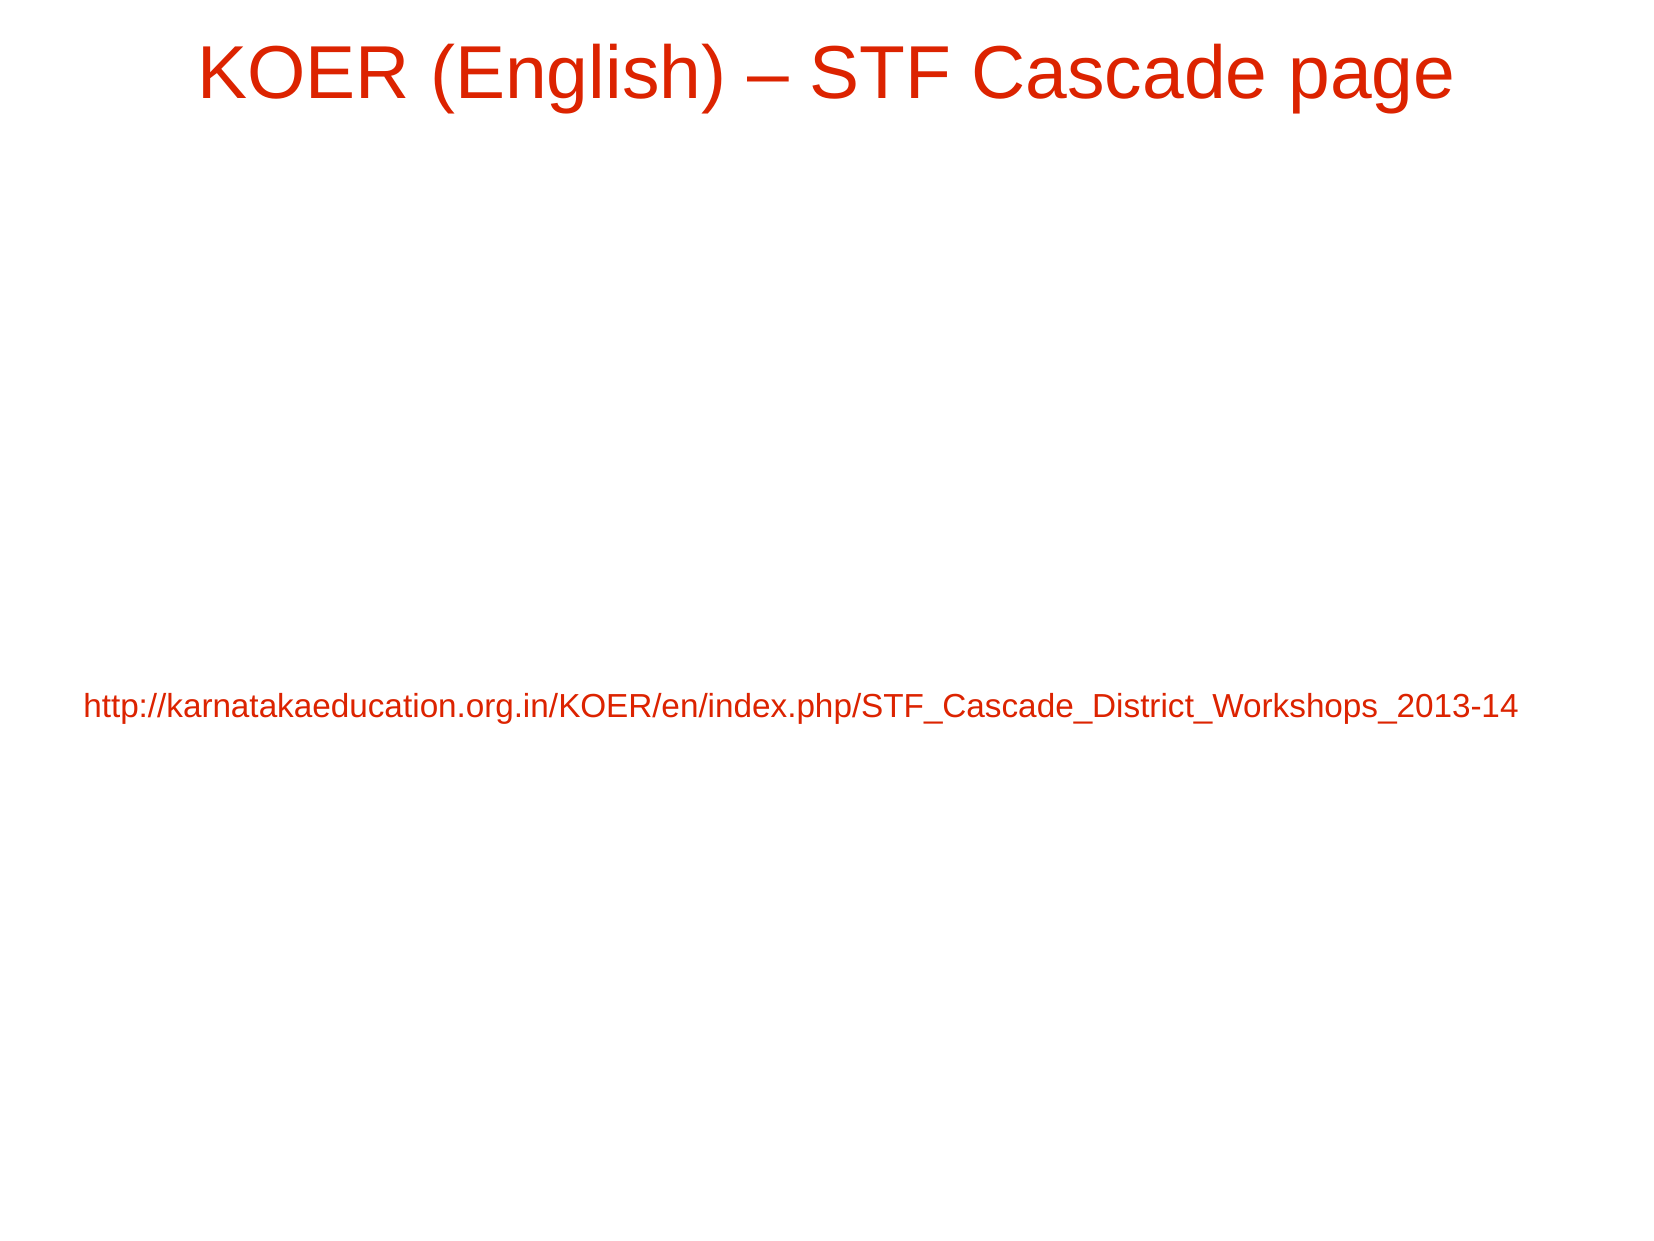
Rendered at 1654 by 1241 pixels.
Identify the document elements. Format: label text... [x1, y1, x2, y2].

text_box http://karnatakaeducation.org.in/KOER/en/index.php/STF_Cascade_District_Workshops_2013-14 [18, 330, 1595, 1081]
title KOER (English) – STF Cascade page [82, 19, 1571, 125]
